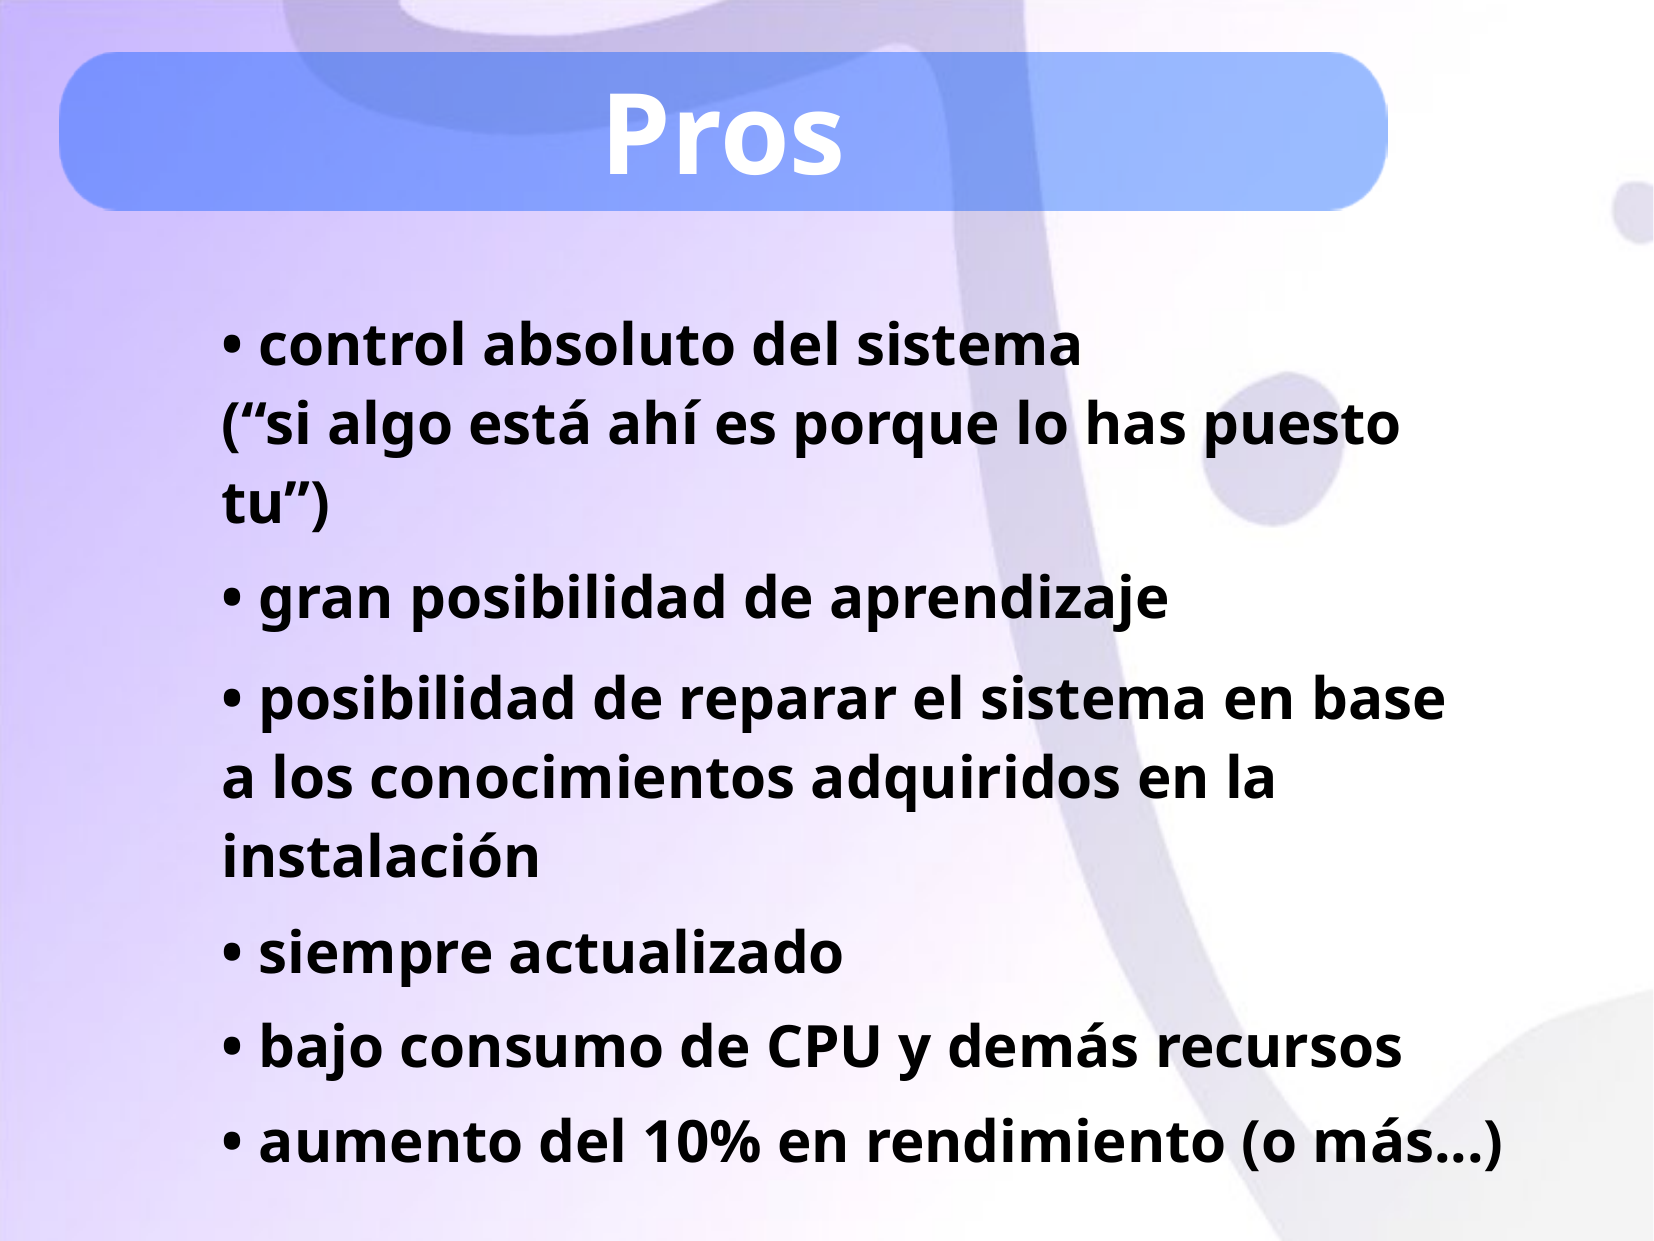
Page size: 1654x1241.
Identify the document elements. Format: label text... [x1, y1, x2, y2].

text_box • bajo consumo de CPU y demás recursos [206, 998, 1536, 1090]
text_box • control absoluto del sistema (“si algo está ahí es porque lo has puesto tu”) [206, 295, 1447, 542]
text_box • gran posibilidad de aprendizaje [206, 549, 1270, 642]
text_box • siempre actualizado [206, 903, 916, 996]
picture [0, 0, 1654, 1241]
text_box • aumento del 10% en rendimiento (o más...) [206, 1092, 1625, 1185]
text_box • posibilidad de reparar el sistema en base a los conocimientos adquiridos en la instalación [206, 649, 1506, 896]
